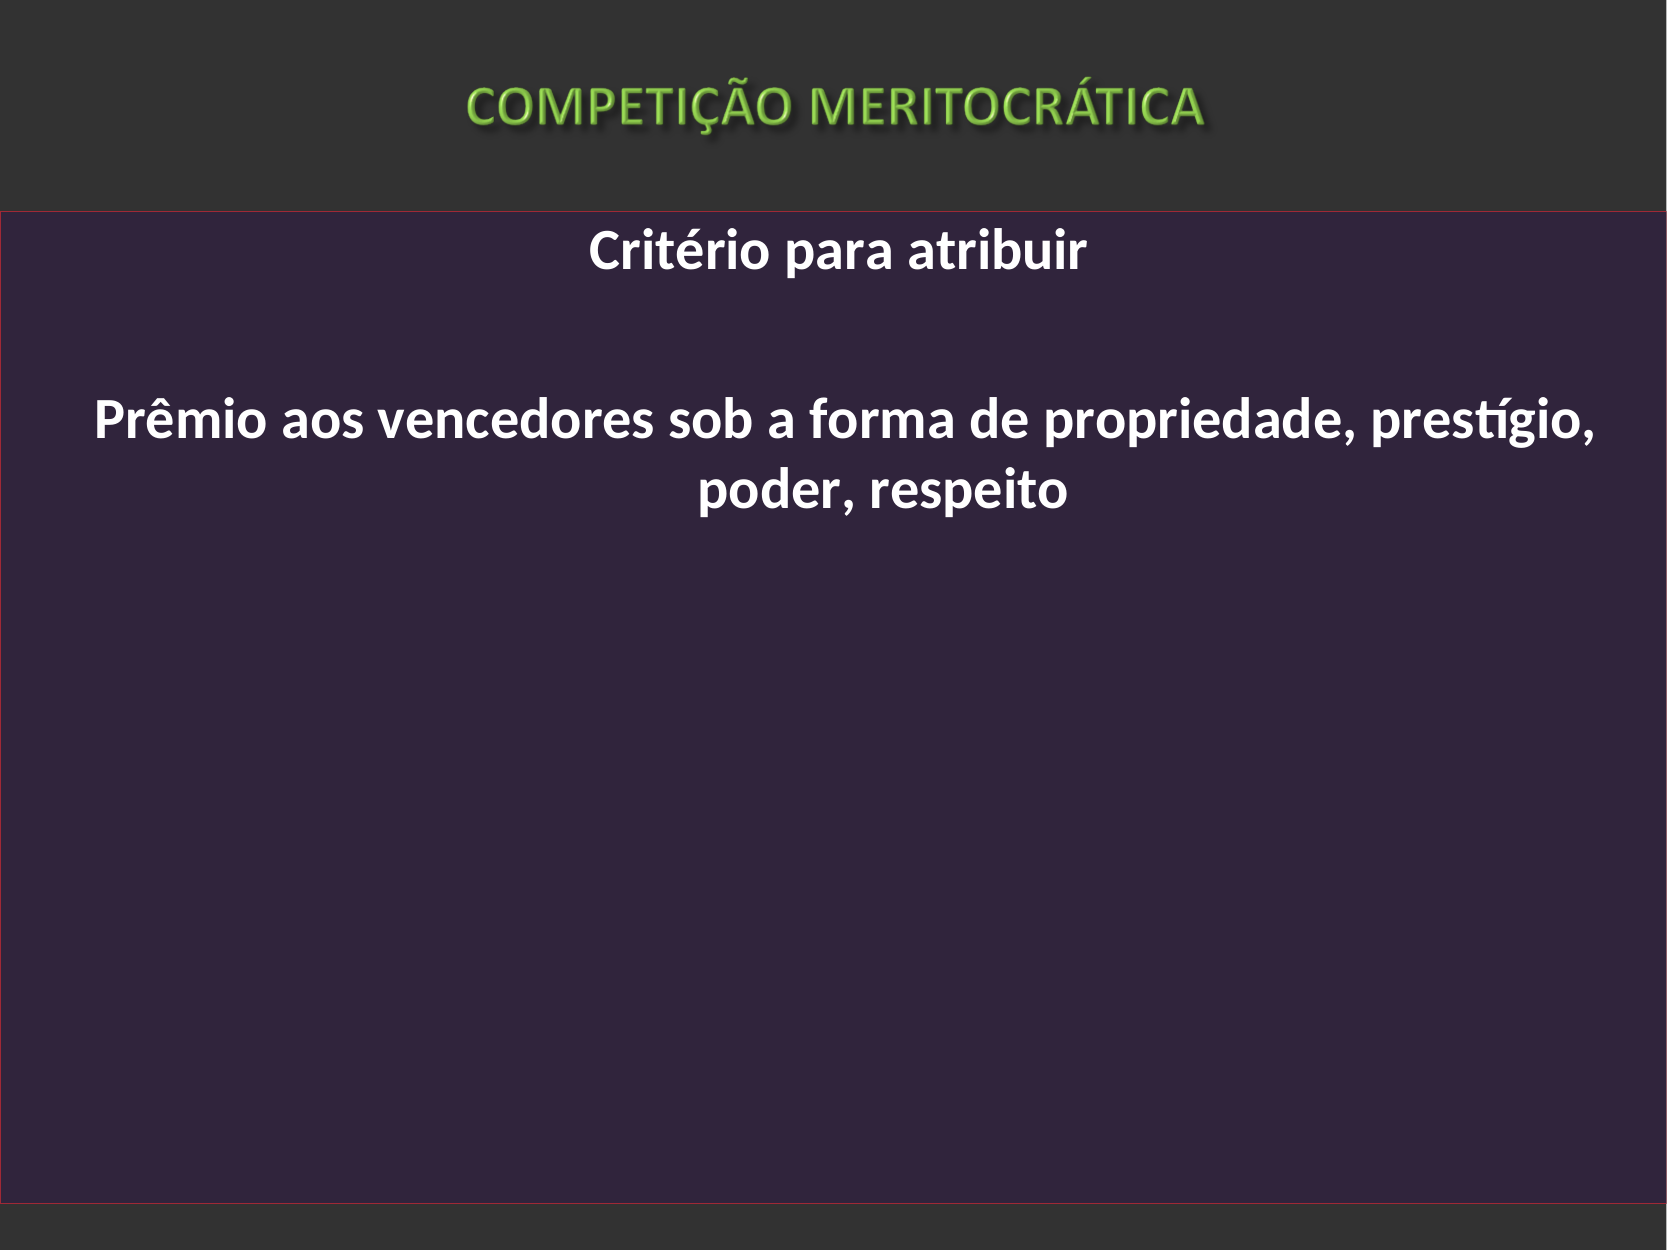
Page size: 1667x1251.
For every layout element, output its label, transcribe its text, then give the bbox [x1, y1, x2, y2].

text_box [0, 0, 1667, 211]
list Critério para atribuir Prêmio aos vencedores sob a forma de propriedade, prestígio, poder, respeito [0, 211, 1667, 1204]
